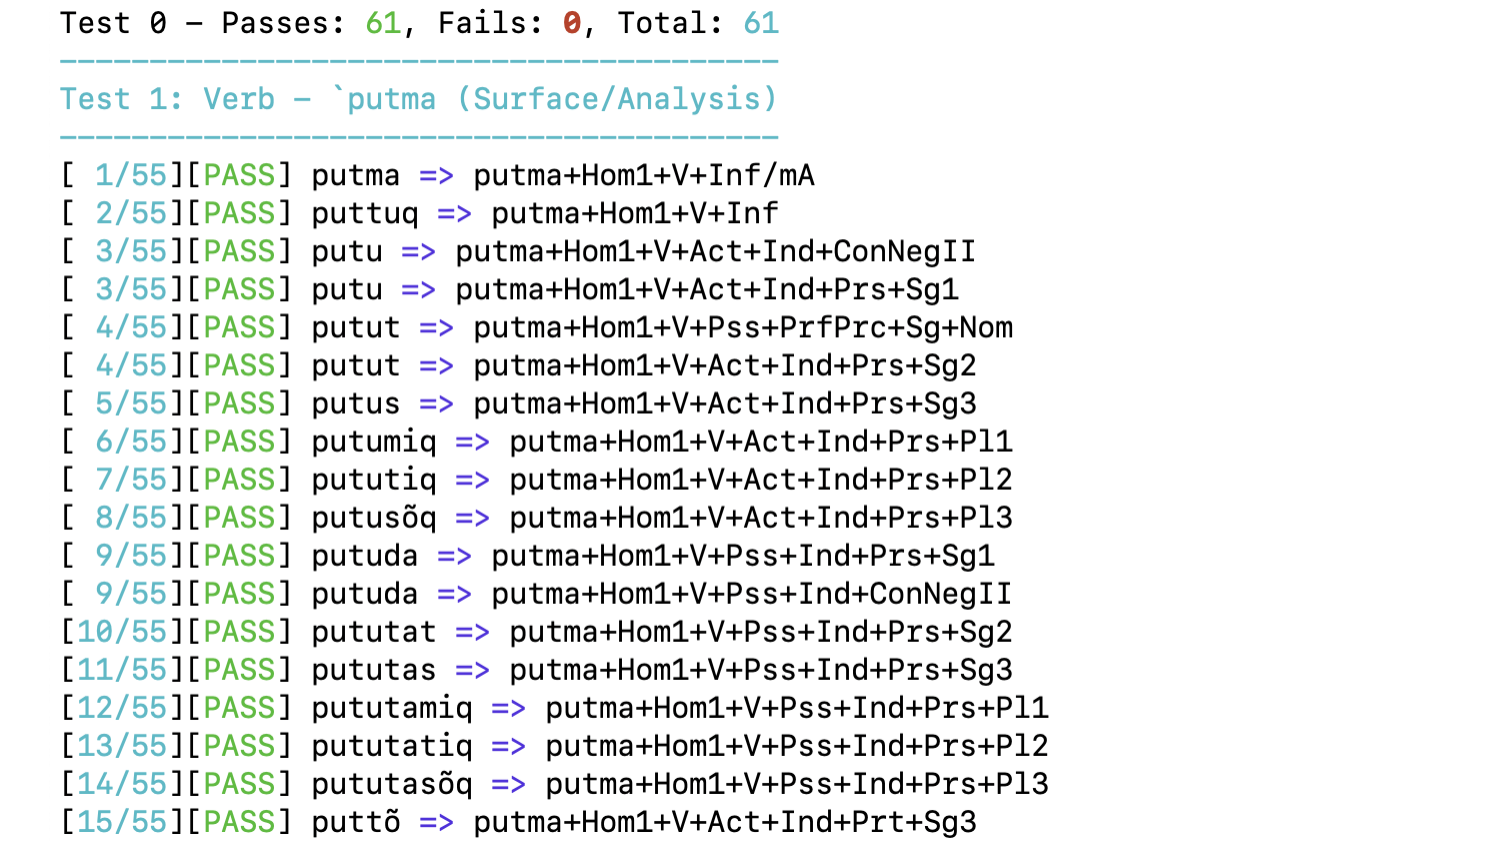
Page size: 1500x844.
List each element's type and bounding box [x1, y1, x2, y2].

picture [49, 0, 1101, 844]
